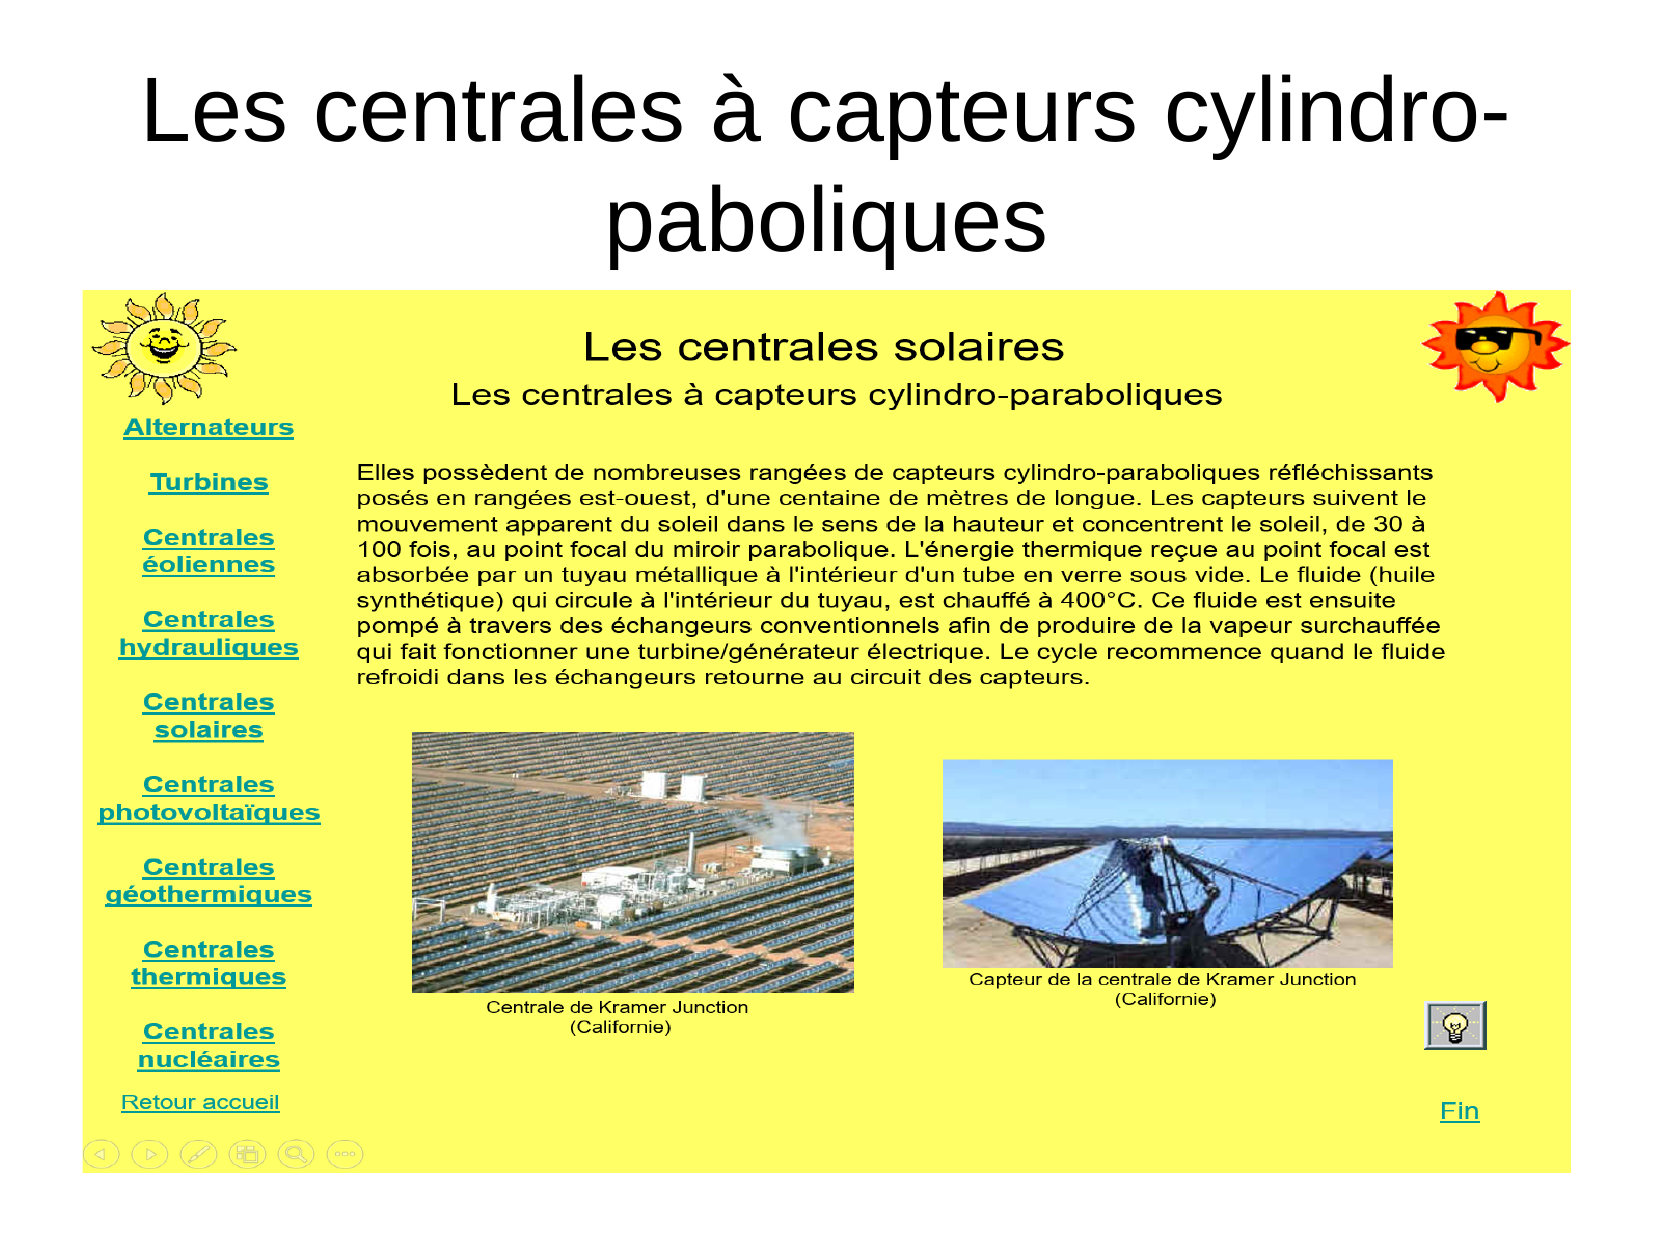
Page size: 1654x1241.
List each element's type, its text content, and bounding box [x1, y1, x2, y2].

title Les centrales à capteurs cylindro-paboliques [82, 49, 1571, 257]
picture [82, 290, 1571, 1174]
